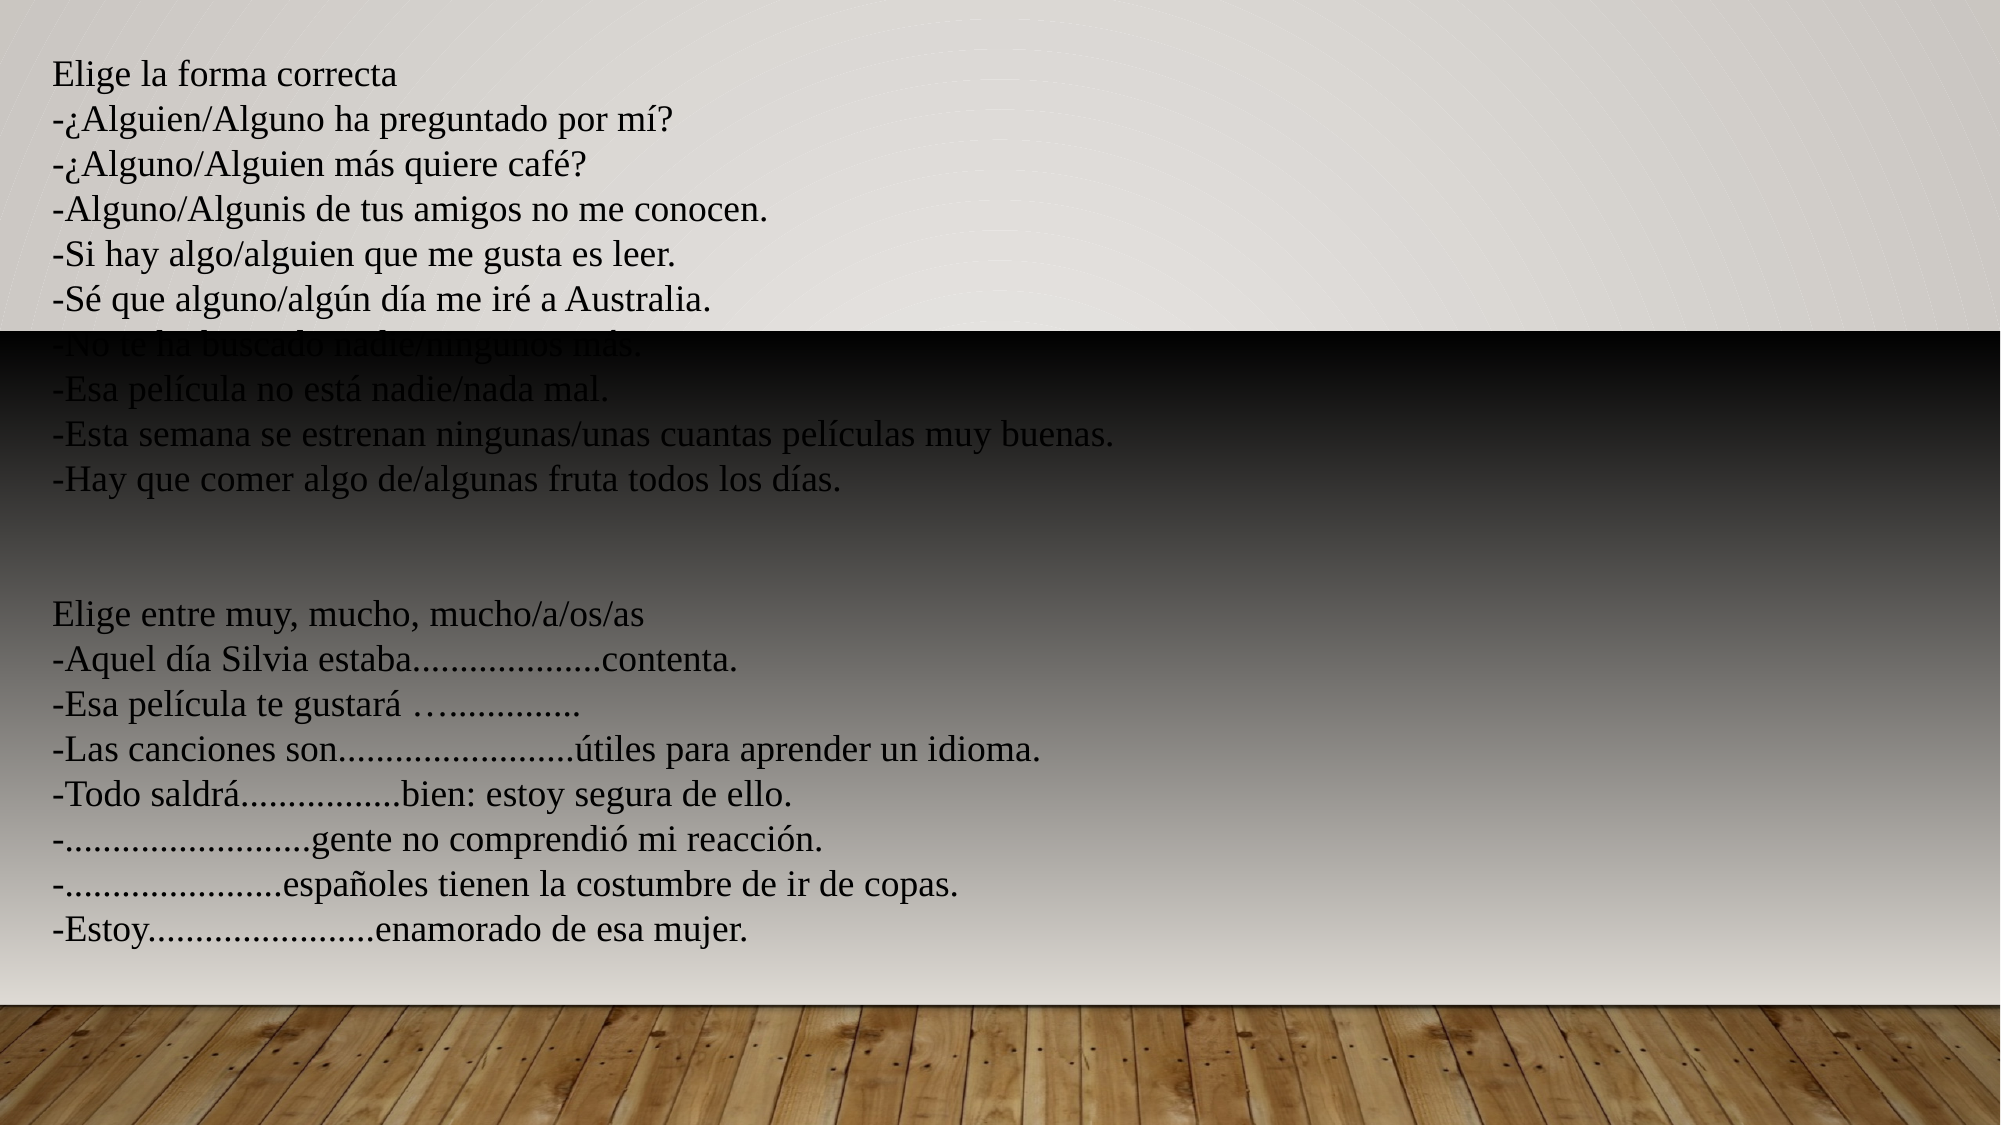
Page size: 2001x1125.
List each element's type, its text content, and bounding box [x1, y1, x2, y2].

text_box Elige la forma correcta -¿Alguien/Alguno ha preguntado por mí? -¿Alguno/Alguien más quiere café? -Alguno/Algunis de tus amigos no me conocen. -Si hay algo/alguien que me gusta es leer. -Sé que alguno/algún día me iré a Australia. -No te ha buscado nadie/ningunos más. -Esa película no está nadie/nada mal. -Esta semana se estrenan ningunas/unas cuantas películas muy buenas. -Hay que comer algo de/algunas fruta todos los días. Elige entre muy, mucho, mucho/a/os/as -Aquel día Silvia estaba....................contenta. -Esa película te gustará ….............. -Las canciones son.........................útiles para aprender un idioma. -Todo saldrá.................bien: estoy segura de ello. -..........................gente no comprendió mi reacción. -.......................españoles tienen la costumbre de ir de copas. -Estoy........................enamorado de esa mujer. [37, 41, 1944, 966]
